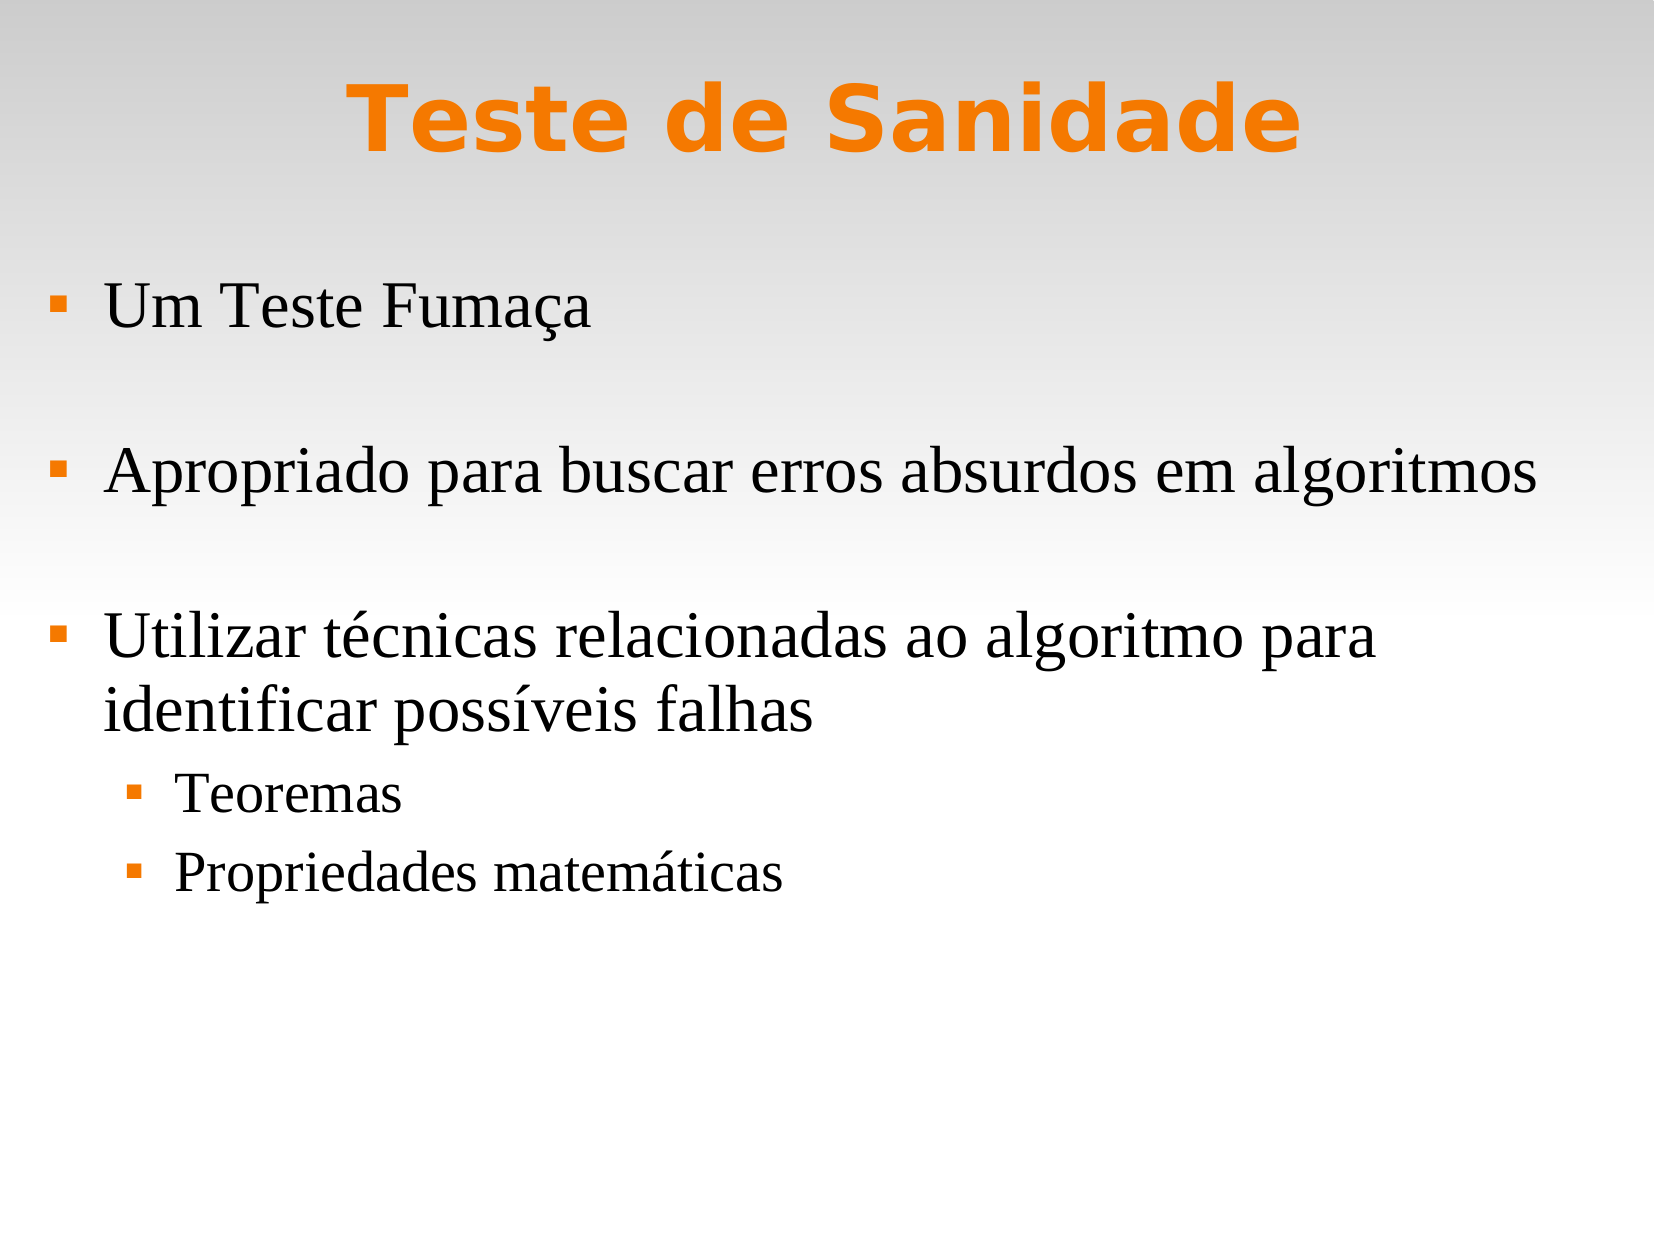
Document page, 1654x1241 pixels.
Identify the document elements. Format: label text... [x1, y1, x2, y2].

list Um Teste Fumaça Apropriado para buscar erros absurdos em algoritmos Utilizar técnicas relacionadas ao algoritmo para identificar possíveis falhas Teoremas Propriedades matemáticas [32, 268, 1619, 1182]
title Teste de Sanidade [32, 42, 1619, 198]
